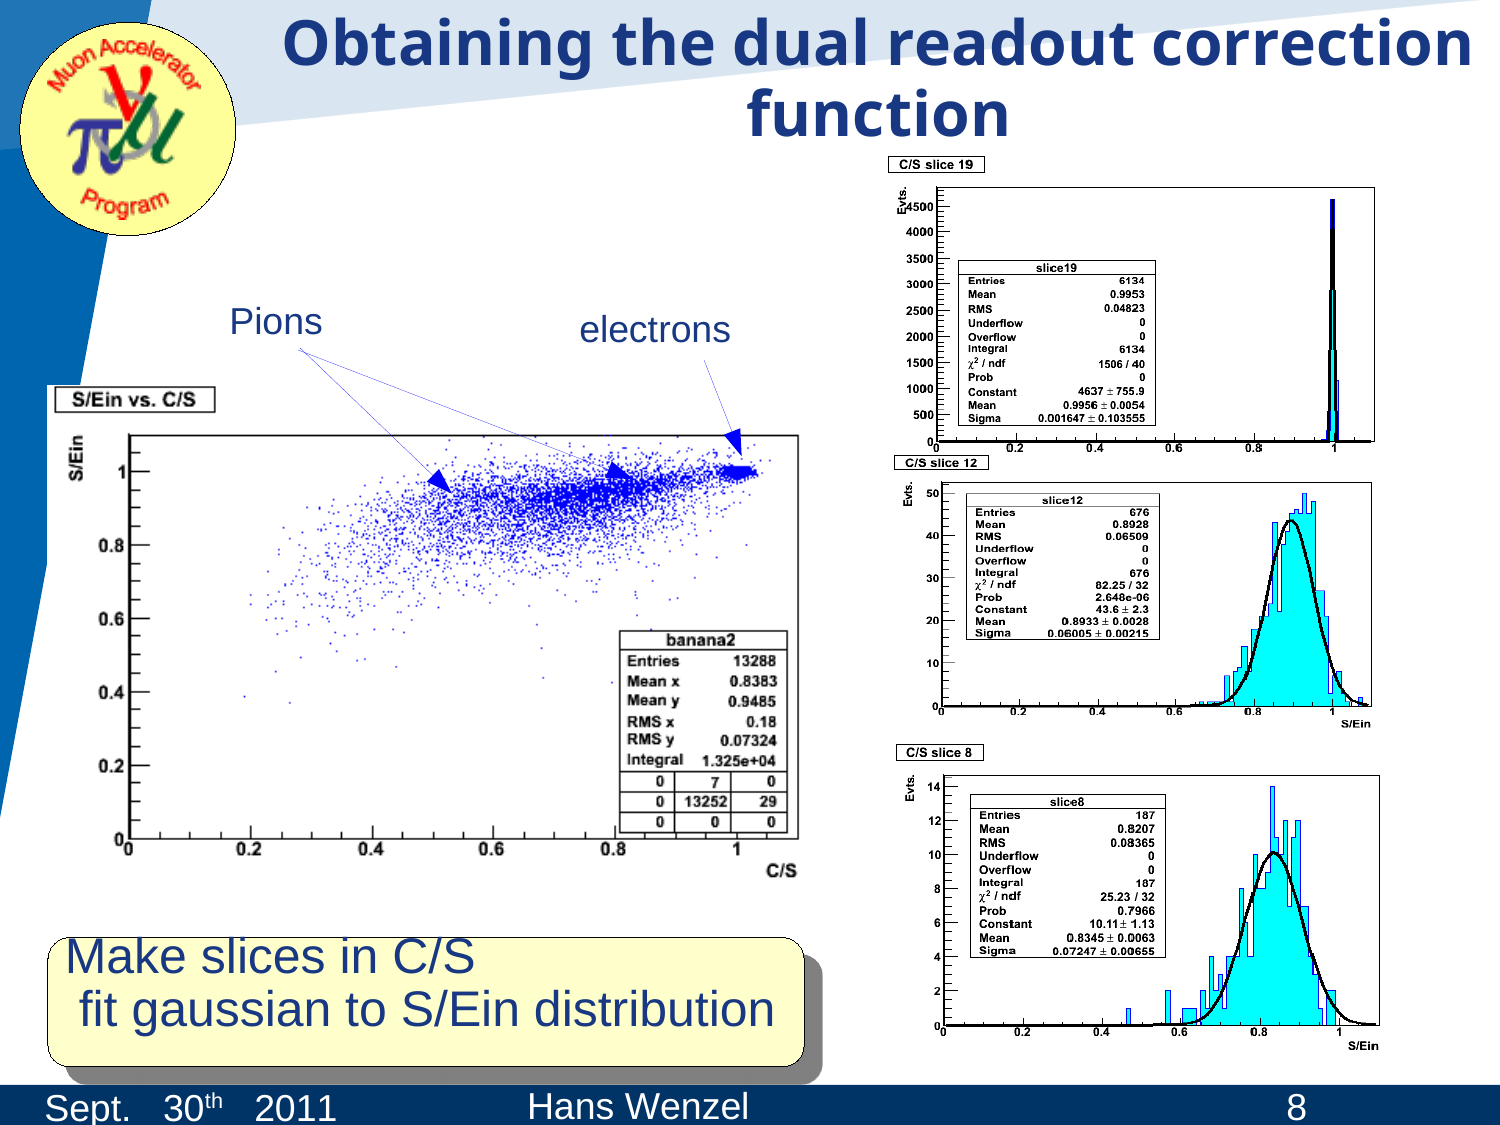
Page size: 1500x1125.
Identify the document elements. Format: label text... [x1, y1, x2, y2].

picture [891, 743, 1434, 1057]
picture [47, 385, 882, 890]
text_box electrons [564, 304, 746, 359]
text_box Pions [214, 295, 338, 350]
text_box Make slices in C/S fit gaussian to S/Ein distribution [50, 924, 791, 1045]
picture [47, 39, 201, 220]
picture [883, 155, 1430, 734]
text_box [47, 939, 805, 1067]
title Obtaining the dual readout correction function [219, 0, 1500, 159]
